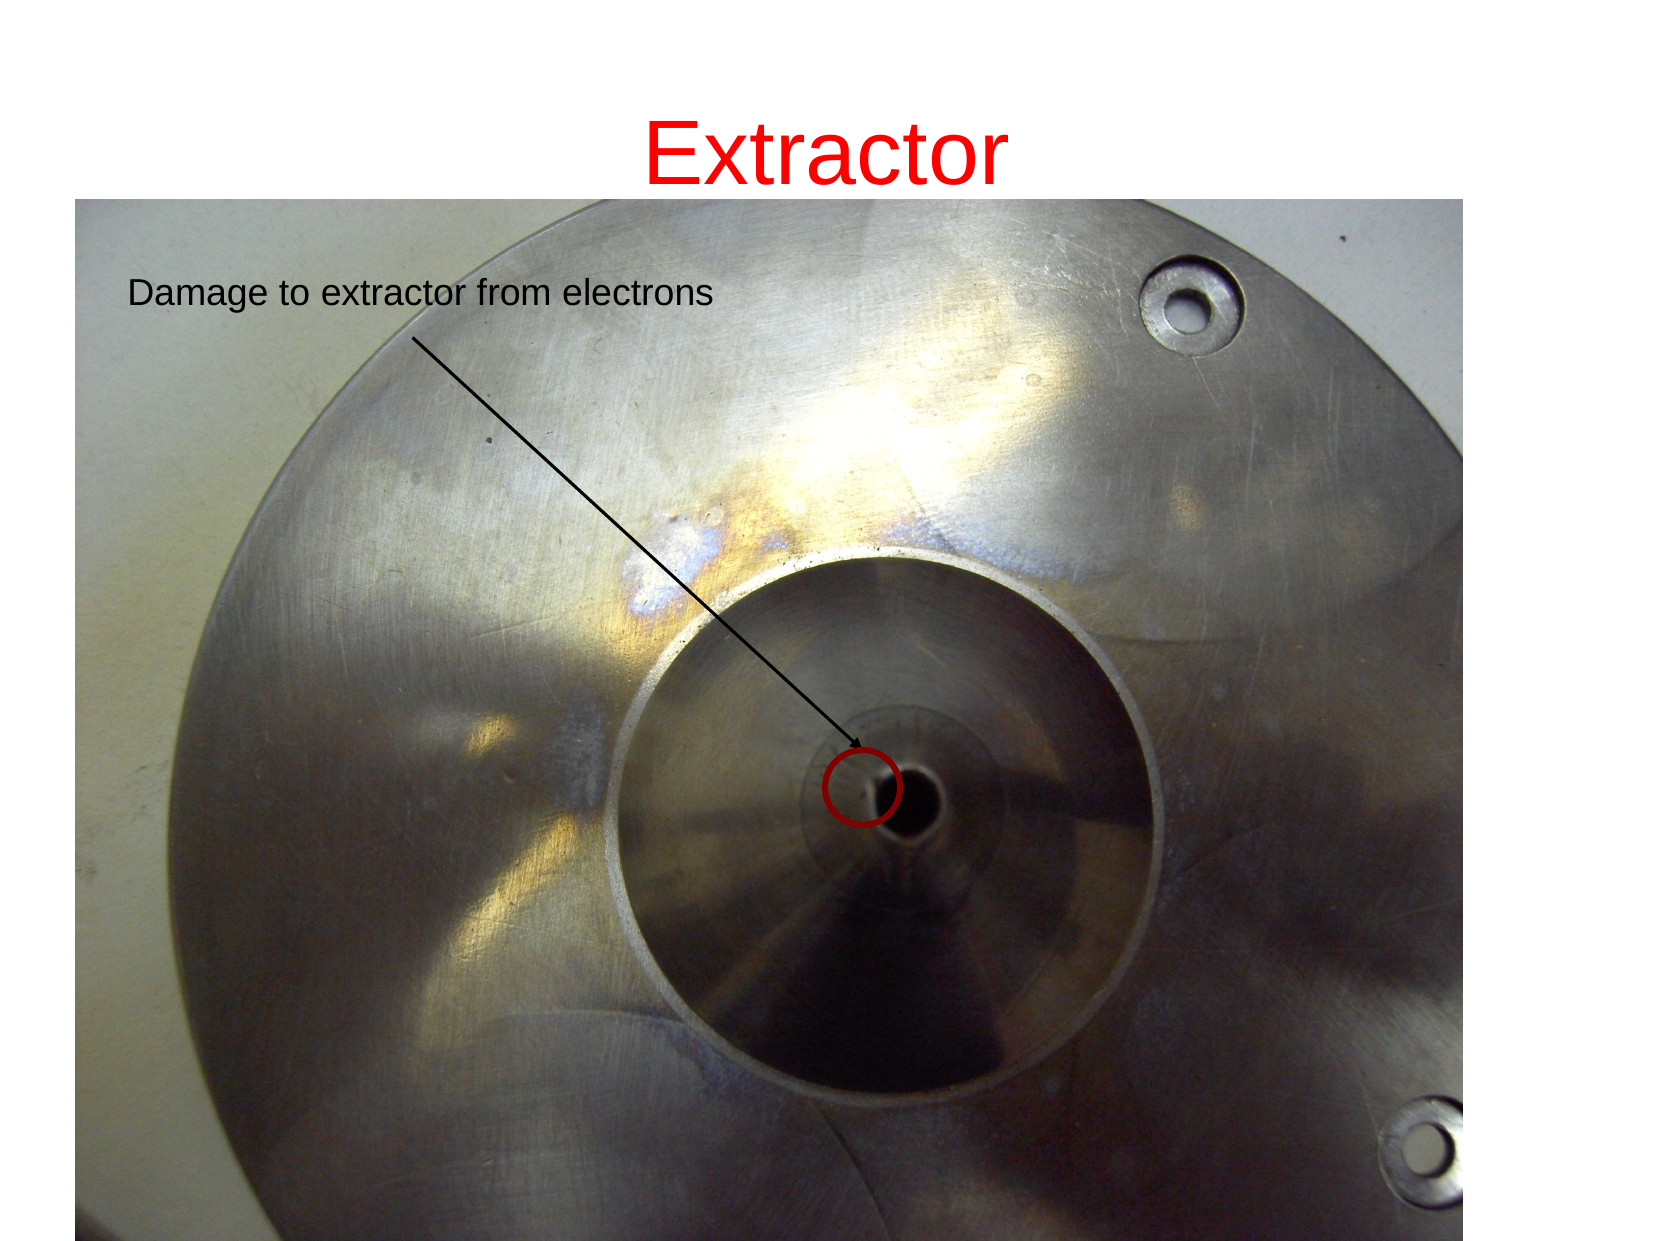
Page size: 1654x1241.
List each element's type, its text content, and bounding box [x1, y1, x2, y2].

title Extractor [82, 56, 1571, 249]
text_box Damage to extractor from electrons [112, 262, 729, 320]
picture [75, 199, 1463, 1241]
